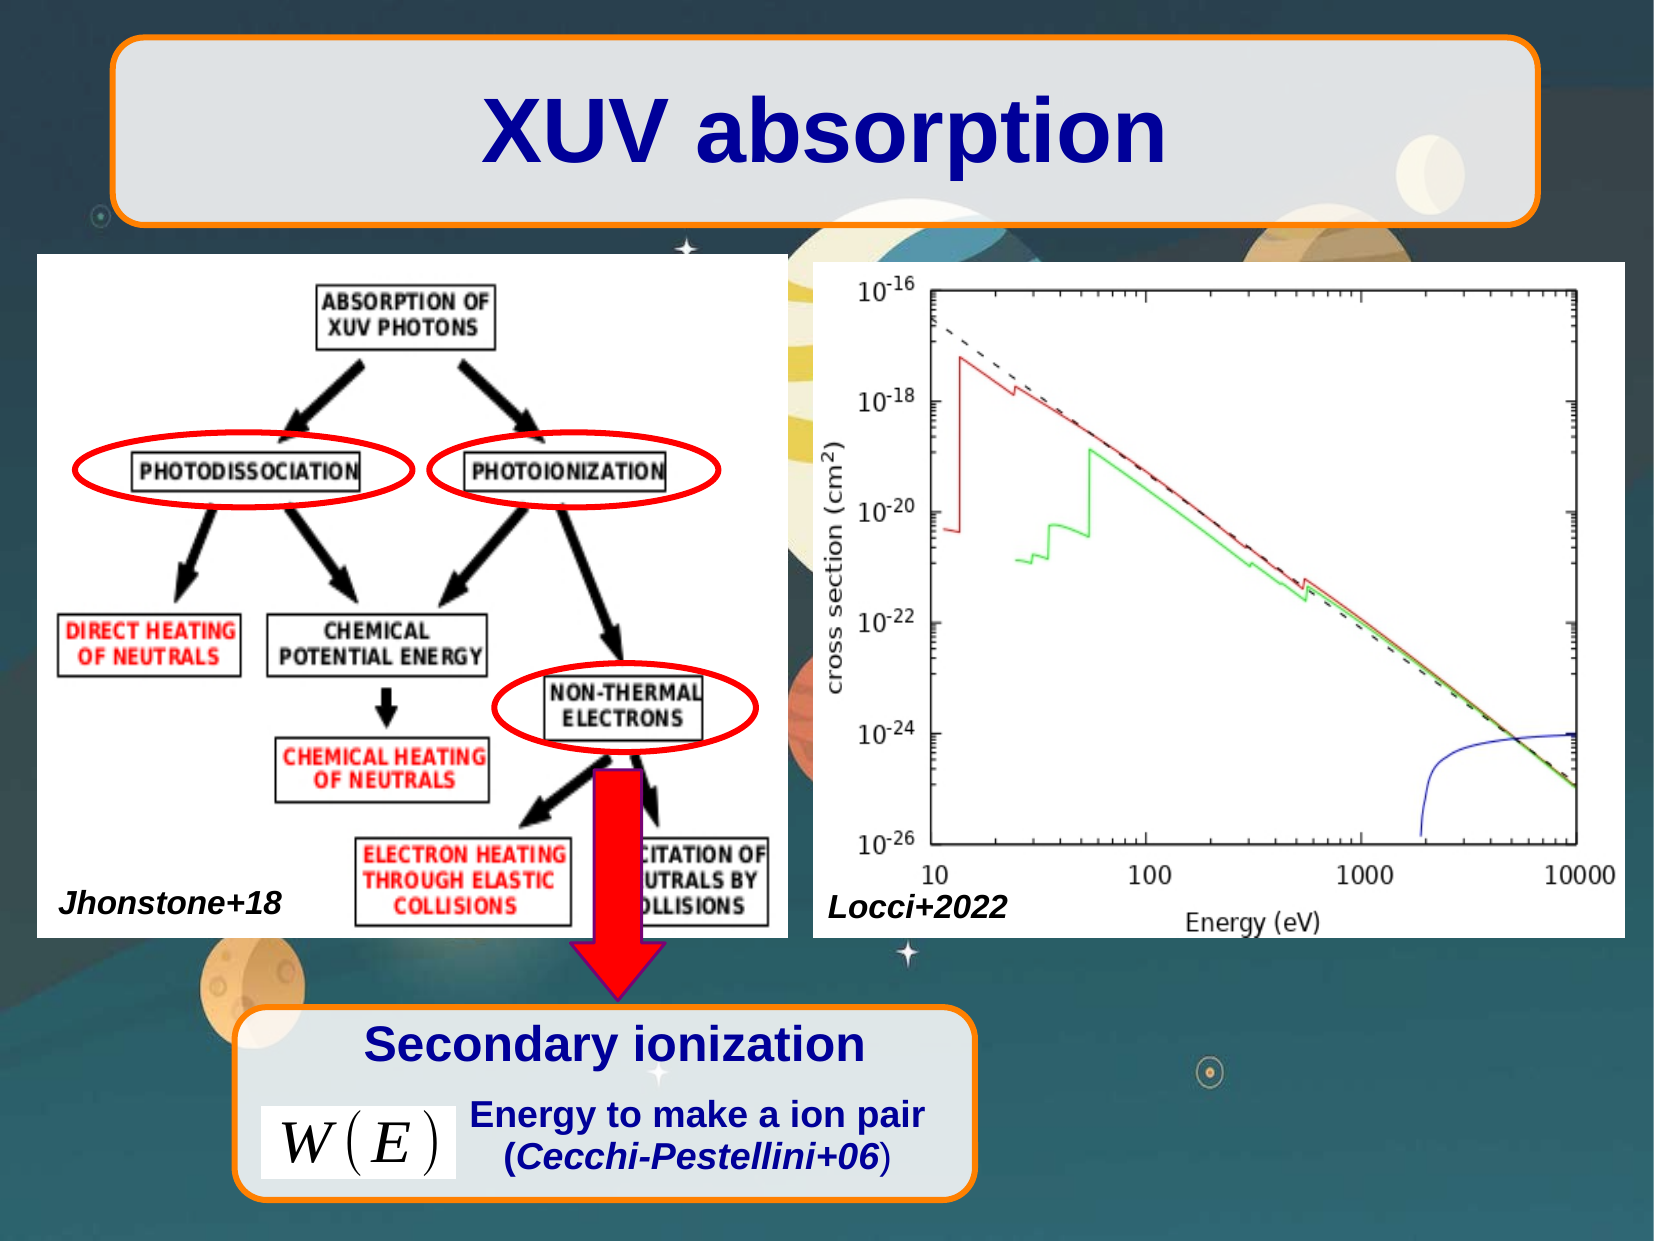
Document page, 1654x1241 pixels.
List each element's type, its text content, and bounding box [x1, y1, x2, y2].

table_cell Temperature [0, 0, 1654, 1241]
chart [261, 1105, 456, 1179]
text_box XUV absorption [112, 37, 1538, 226]
text_box Energy to make a ion pair (Cecchi-Pestellini+06) [355, 1086, 1005, 1201]
picture [813, 262, 1625, 938]
picture [37, 254, 788, 938]
text_box Jhonstone+18 [43, 876, 456, 934]
text_box [429, 432, 719, 508]
text_box Locci+2022 [813, 880, 1226, 938]
text_box [74, 432, 413, 508]
text_box [570, 769, 666, 1001]
text_box [494, 663, 756, 753]
text_box [234, 1092, 355, 1201]
text_box Secondary ionization [207, 1009, 987, 1092]
